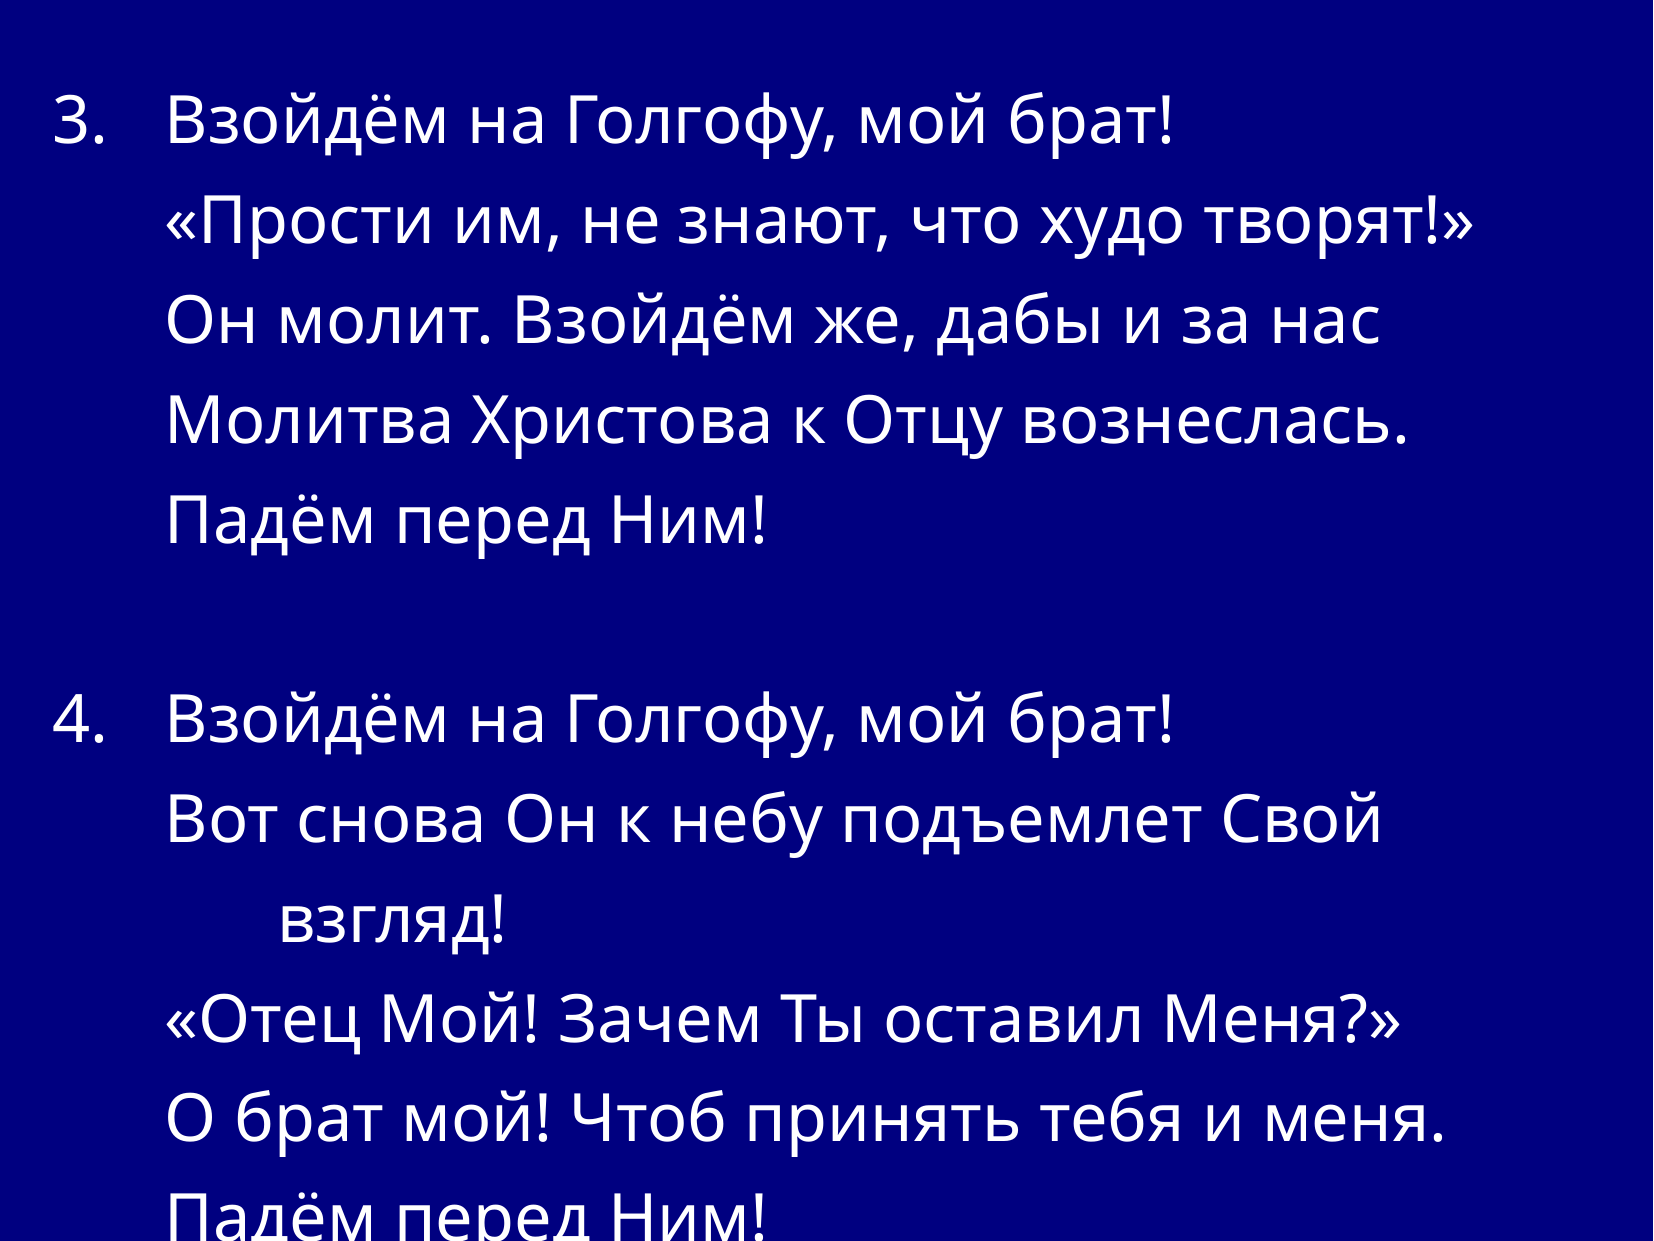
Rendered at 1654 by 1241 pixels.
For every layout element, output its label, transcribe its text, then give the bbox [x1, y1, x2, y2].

text_box 3. Взойдём на Голгофу, мой брат! «Прости им, не знают, что худо творят!» Он молит. Взойдём же, дабы и за нас Молитва Христова к Отцу вознеслась. Падём перед Ним! 4. Взойдём на Голгофу, мой брат! Вот снова Он к небу подъемлет Свой взгляд! «Отец Мой! Зачем Ты оставил Меня?» О брат мой! Чтоб принять тебя и меня. Падём перед Ним! [37, 56, 1653, 1163]
